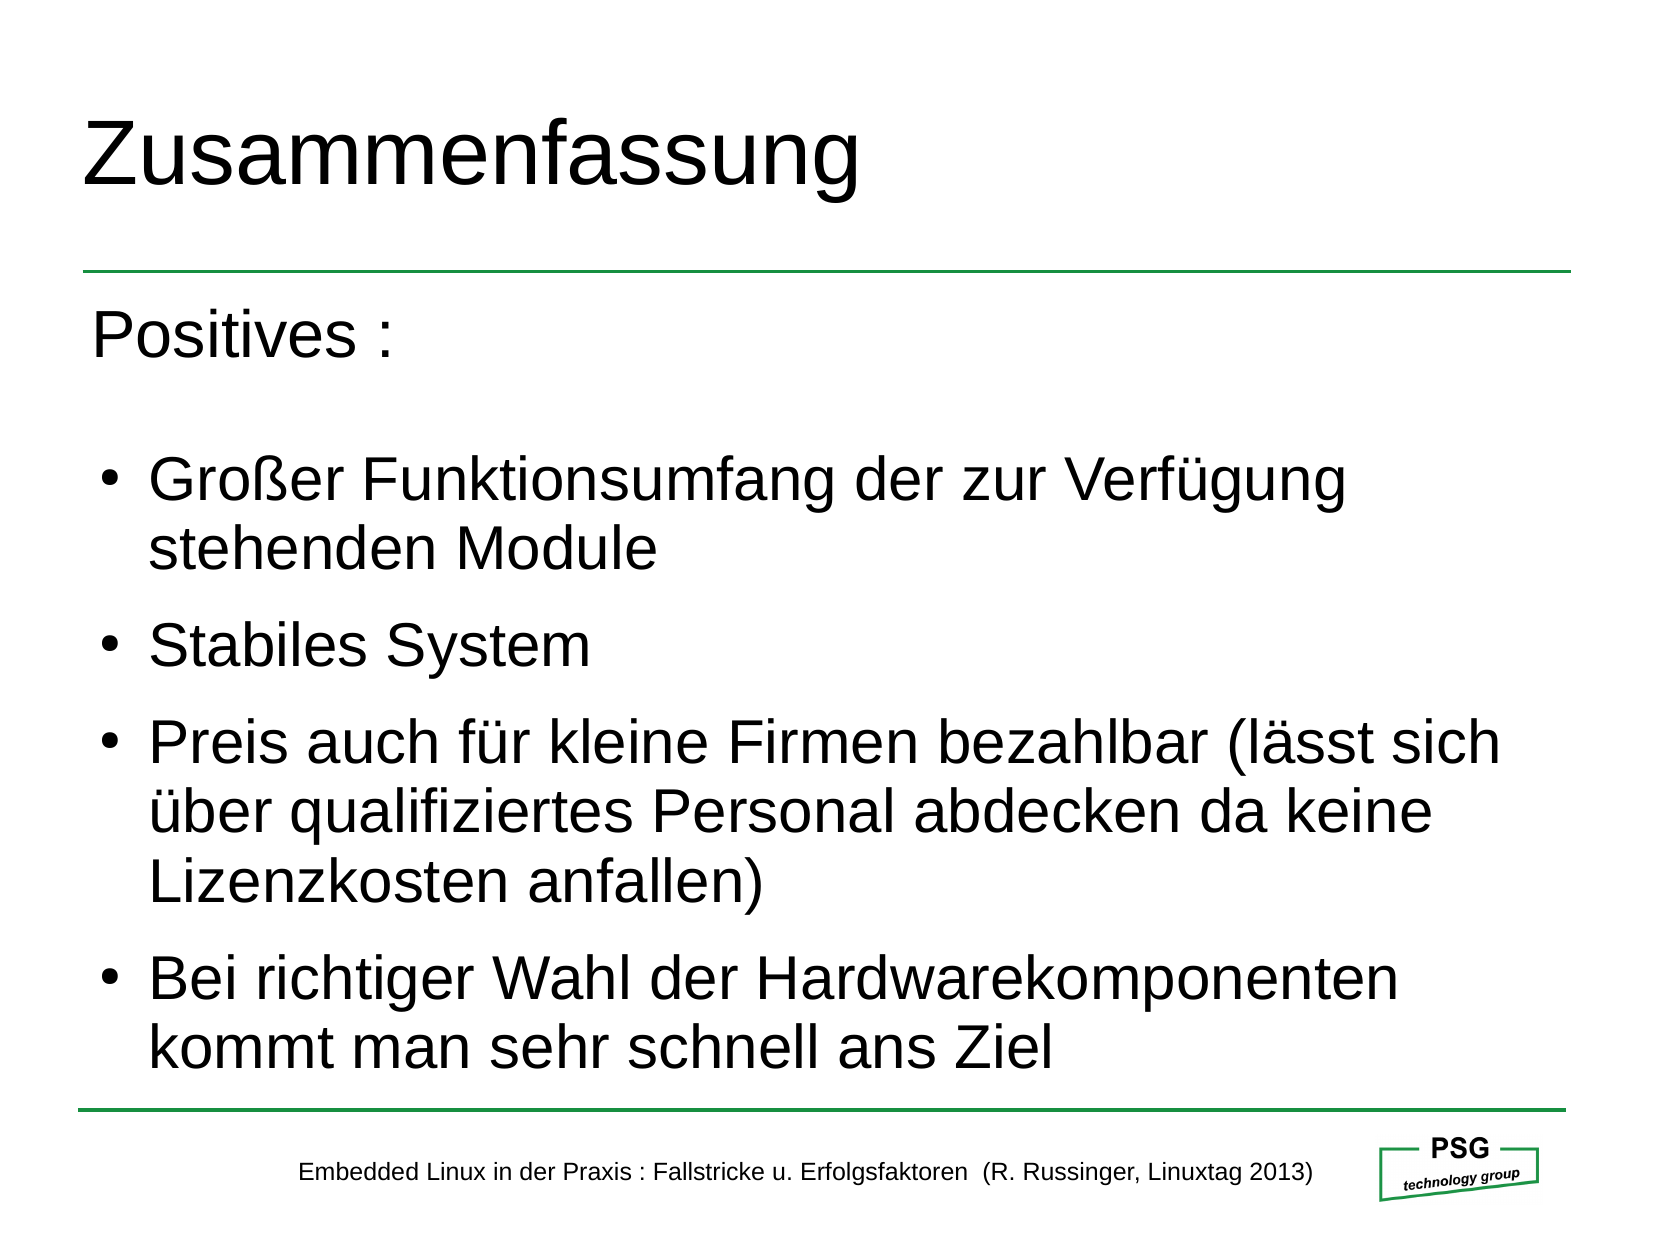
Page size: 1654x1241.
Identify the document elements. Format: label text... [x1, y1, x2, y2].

title Zusammenfassung [82, 49, 1571, 257]
picture [1375, 1134, 1543, 1205]
list Großer Funktionsumfang der zur Verfügung stehenden Module Stabiles System Preis auch für kleine Firmen bezahlbar (lässt sich über qualifiziertes Personal abdecken da keine Lizenzkosten anfallen) Bei richtiger Wahl der Hardwarekomponenten kommt man sehr schnell ans Ziel [82, 443, 1538, 1087]
text_box Positives : [76, 289, 1560, 390]
